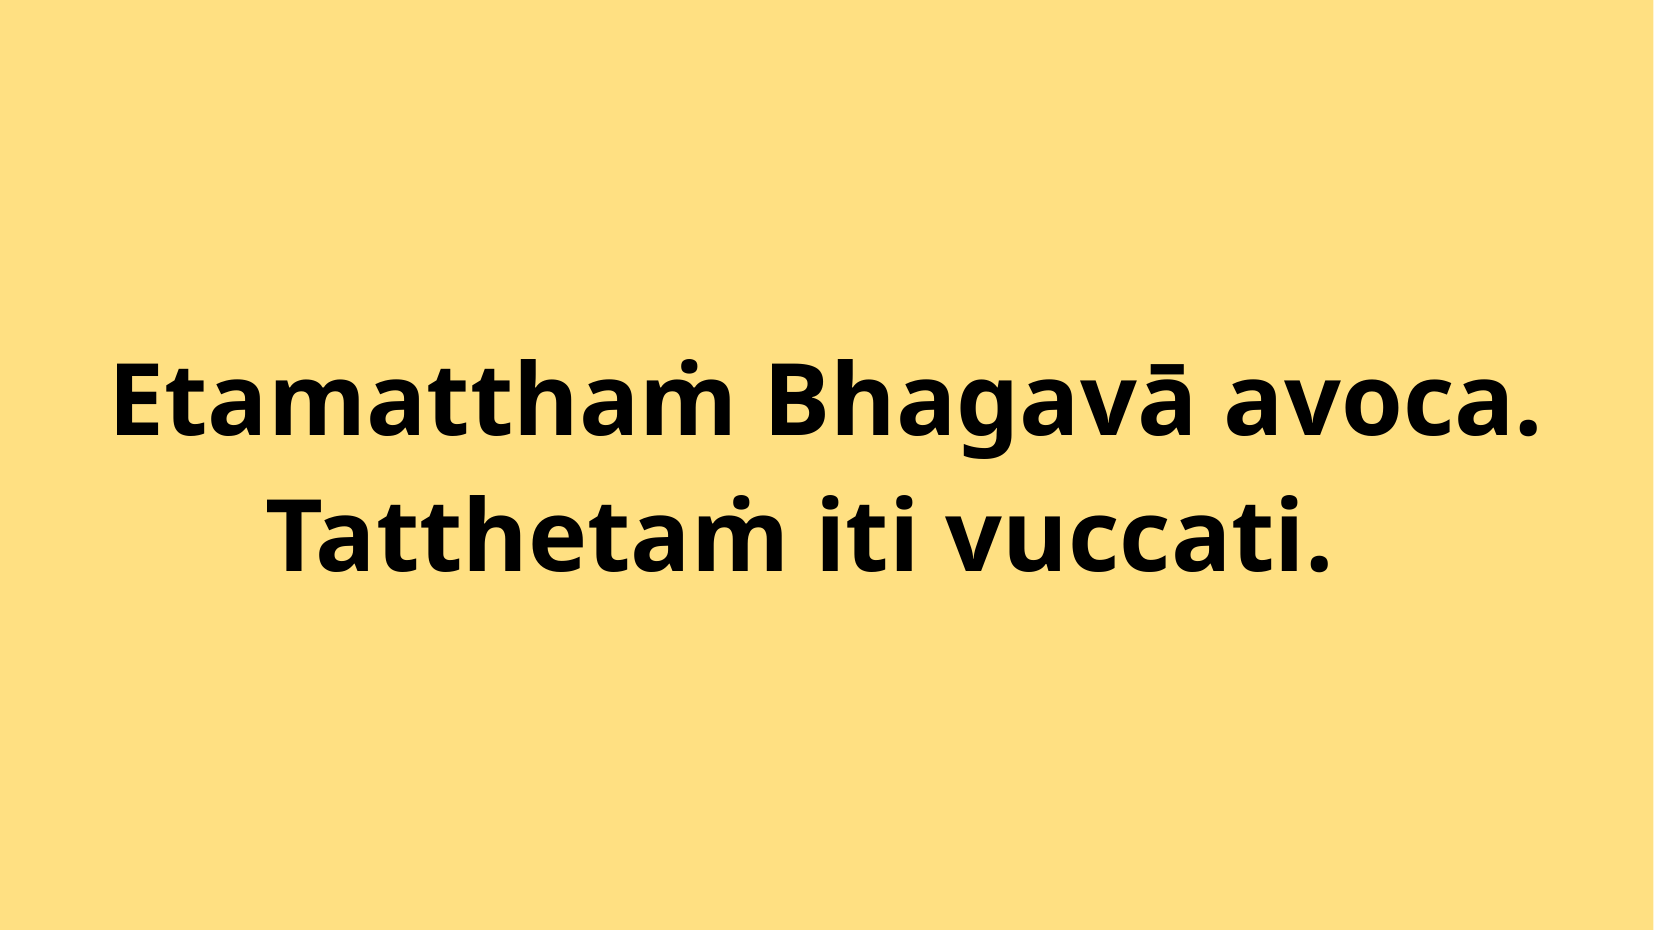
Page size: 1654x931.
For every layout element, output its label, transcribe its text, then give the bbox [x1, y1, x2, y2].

subtitle Etamatthaṁ Bhagavā avoca. Tatthetaṁ iti vuccati. [82, 0, 1571, 931]
